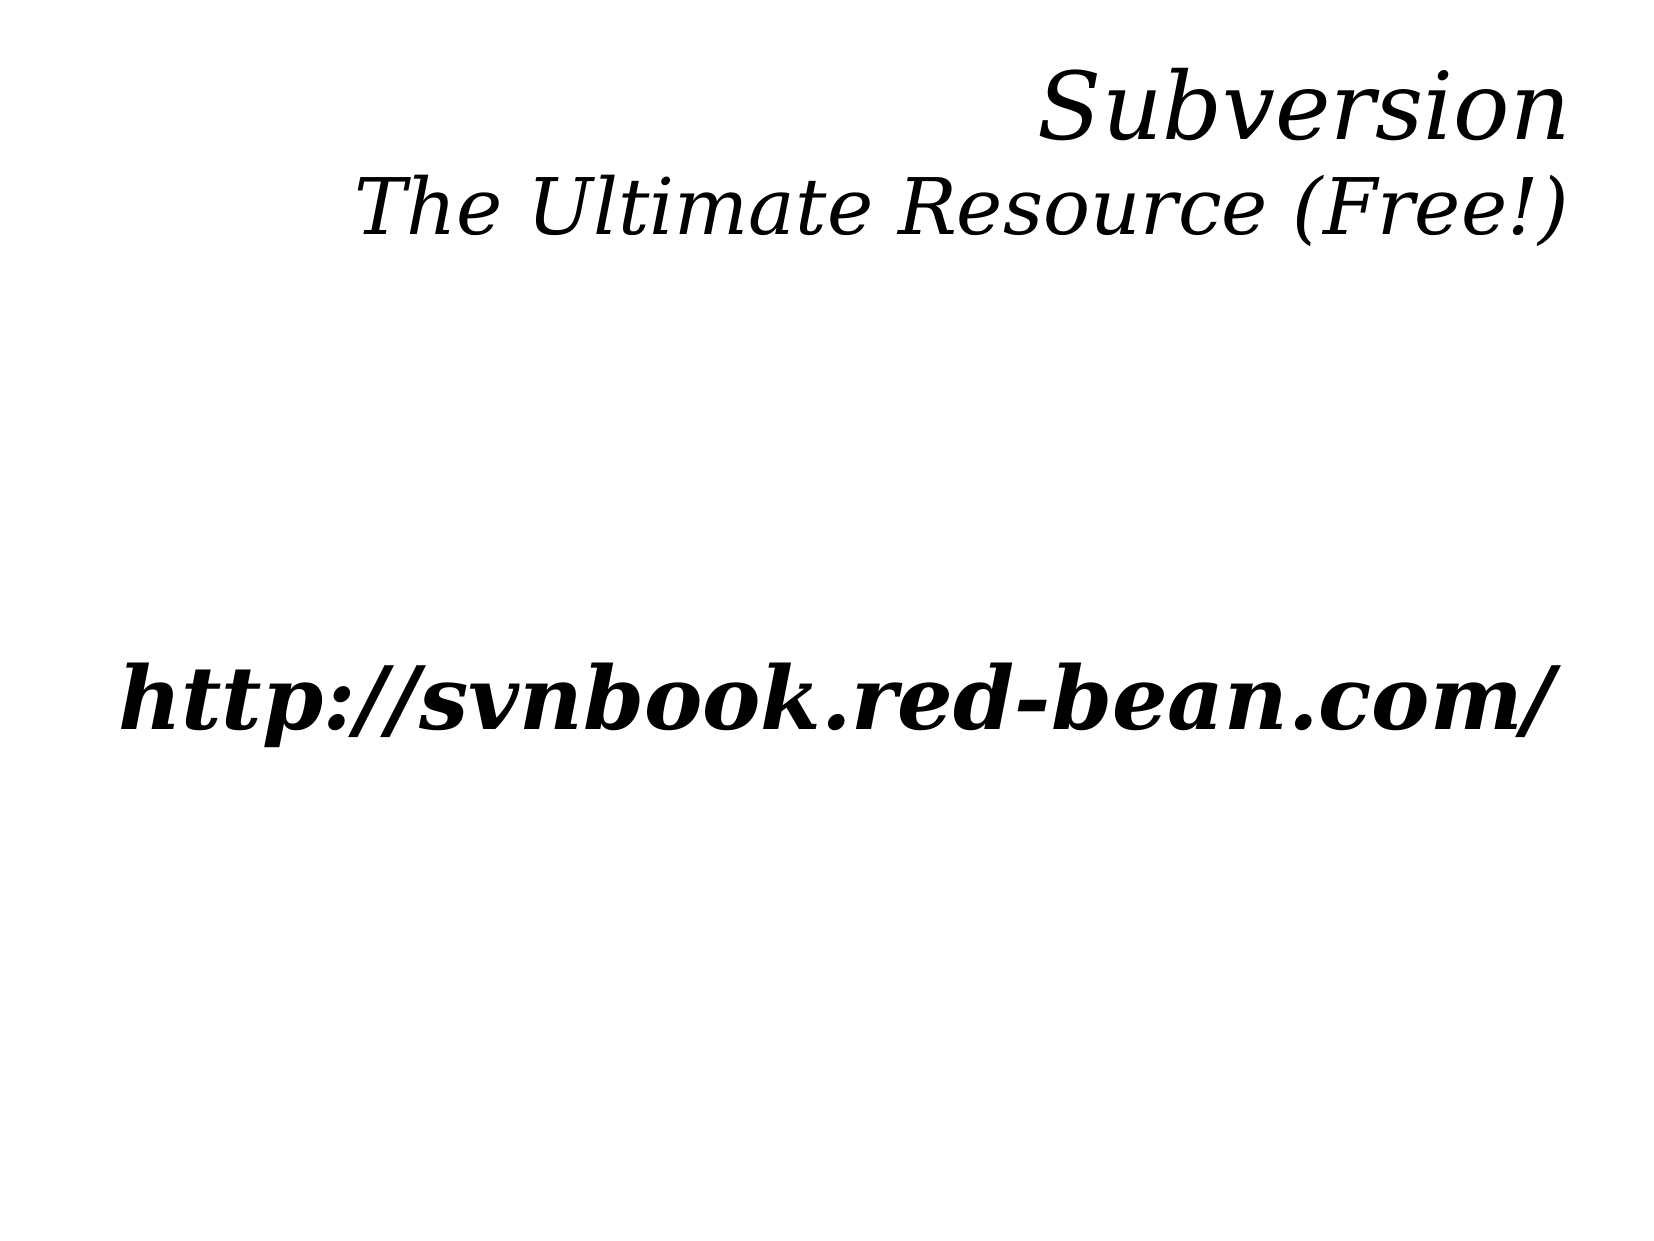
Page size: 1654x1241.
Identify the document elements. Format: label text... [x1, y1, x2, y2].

title Subversion The Ultimate Resource (Free!) [82, 52, 1571, 254]
subtitle http://svnbook.red-bean.com/ [82, 297, 1571, 1101]
